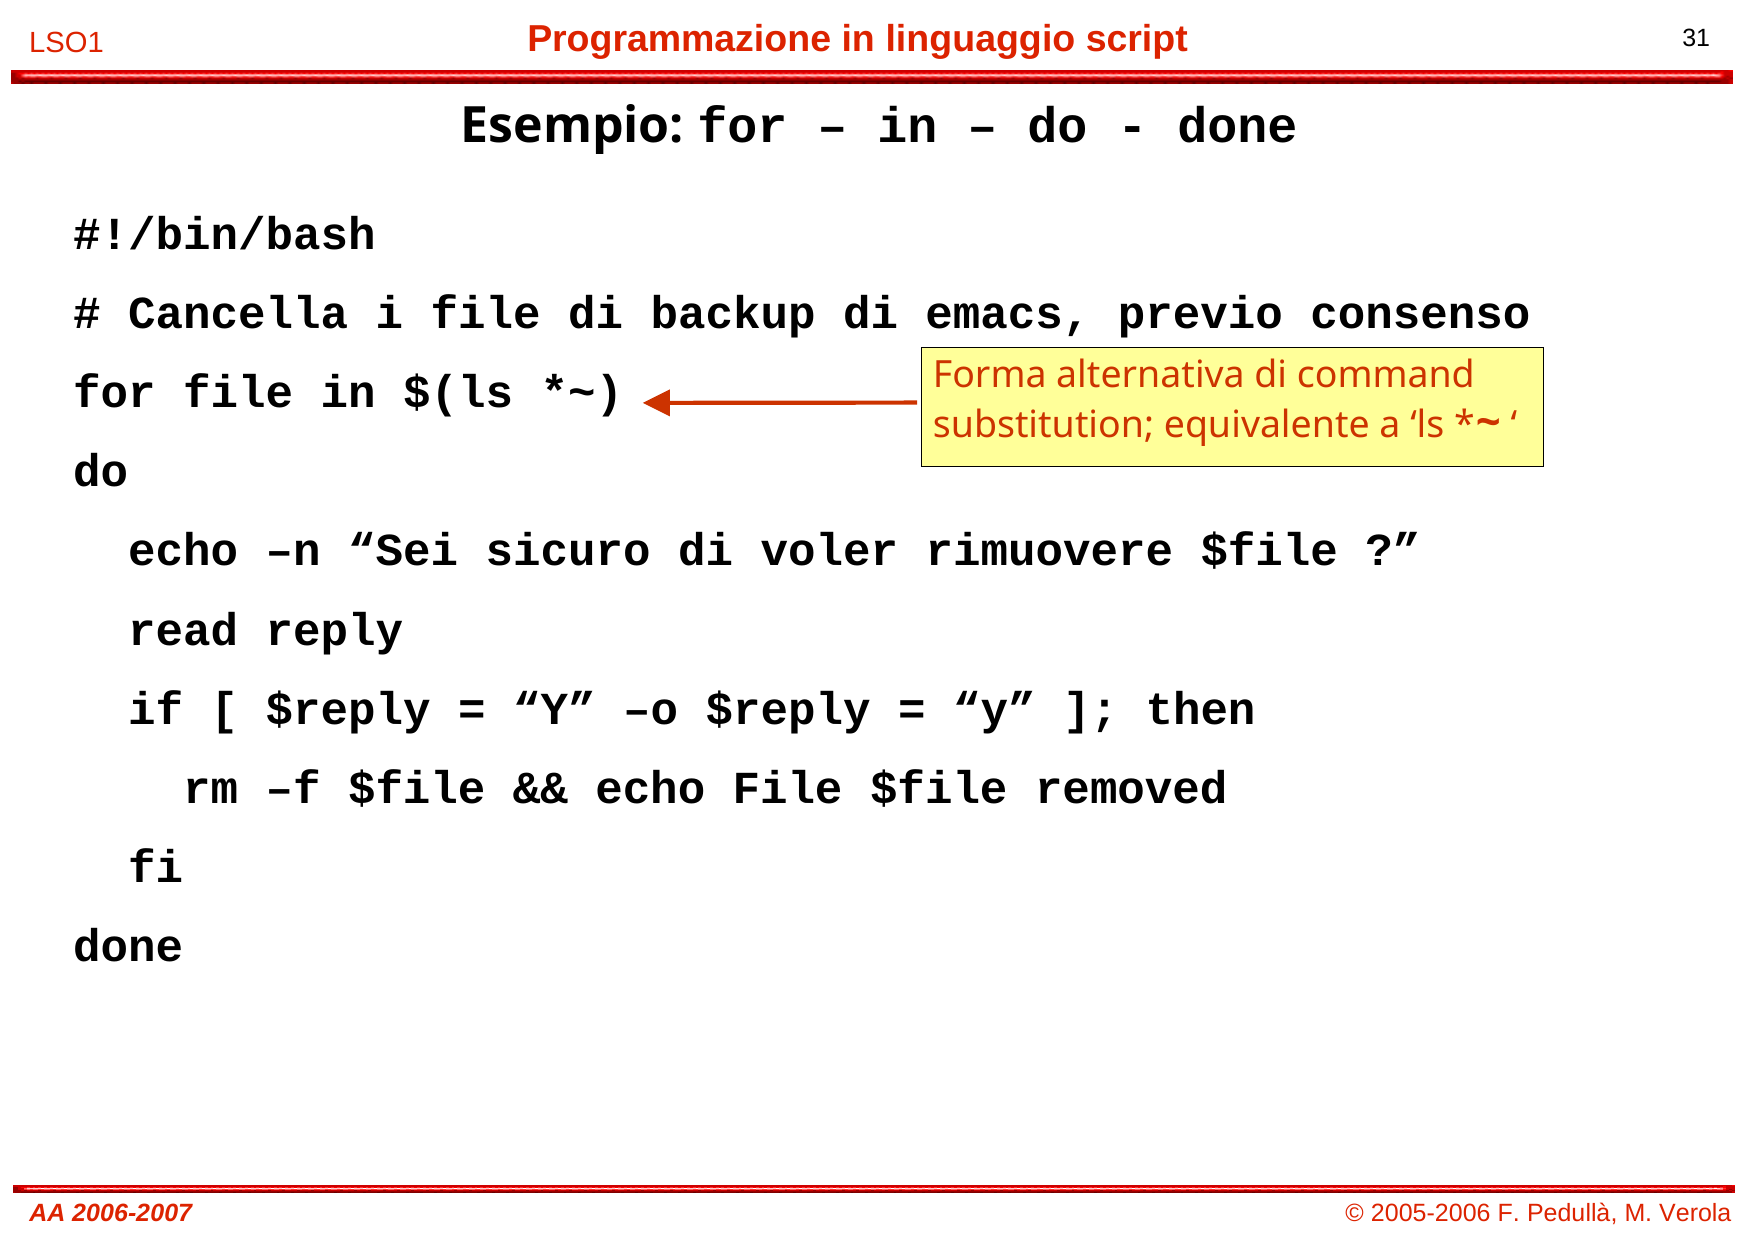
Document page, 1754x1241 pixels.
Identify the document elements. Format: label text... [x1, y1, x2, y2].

picture [11, 70, 1733, 84]
list #!/bin/bash # Cancella i file di backup di emacs, previo consenso for file in $(ls *~) do echo –n “Sei sicuro di voler rimuovere $file ?” read reply if [ $reply = “Y” –o $reply = “y” ]; then rm –f $file && echo File $file removed fi done [58, 208, 1696, 1089]
text_box Forma alternativa di command substitution; equivalente a ‘ls *~ ‘ [921, 347, 1544, 467]
picture [13, 1185, 1735, 1193]
title Esempio: for – in – do - done [431, 77, 1328, 173]
